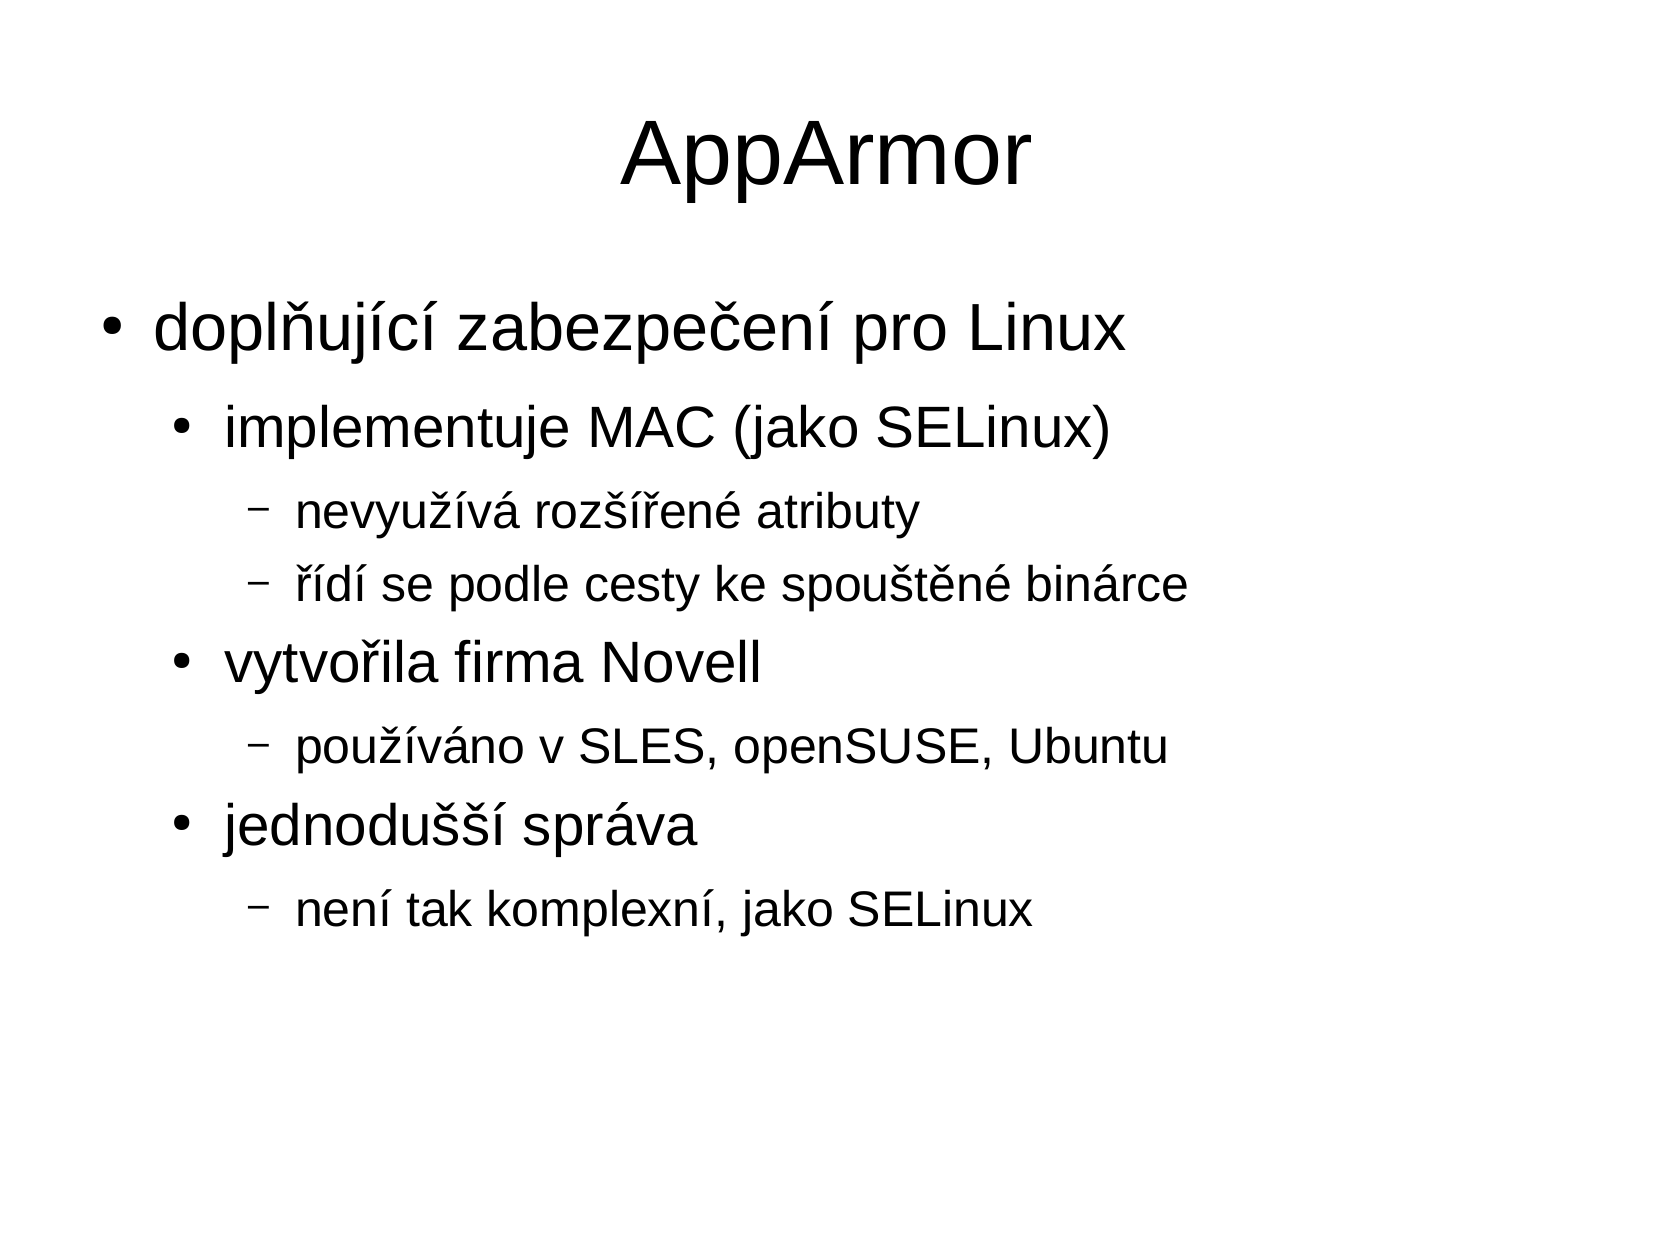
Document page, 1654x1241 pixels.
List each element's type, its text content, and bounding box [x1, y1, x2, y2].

title AppArmor [82, 56, 1571, 250]
list doplňující zabezpečení pro Linux implementuje MAC (jako SELinux) nevyužívá rozšířené atributy řídí se podle cesty ke spouštěné binárce vytvořila firma Novell používáno v SLES, openSUSE, Ubuntu jednodušší správa není tak komplexní, jako SELinux [82, 290, 1571, 1094]
